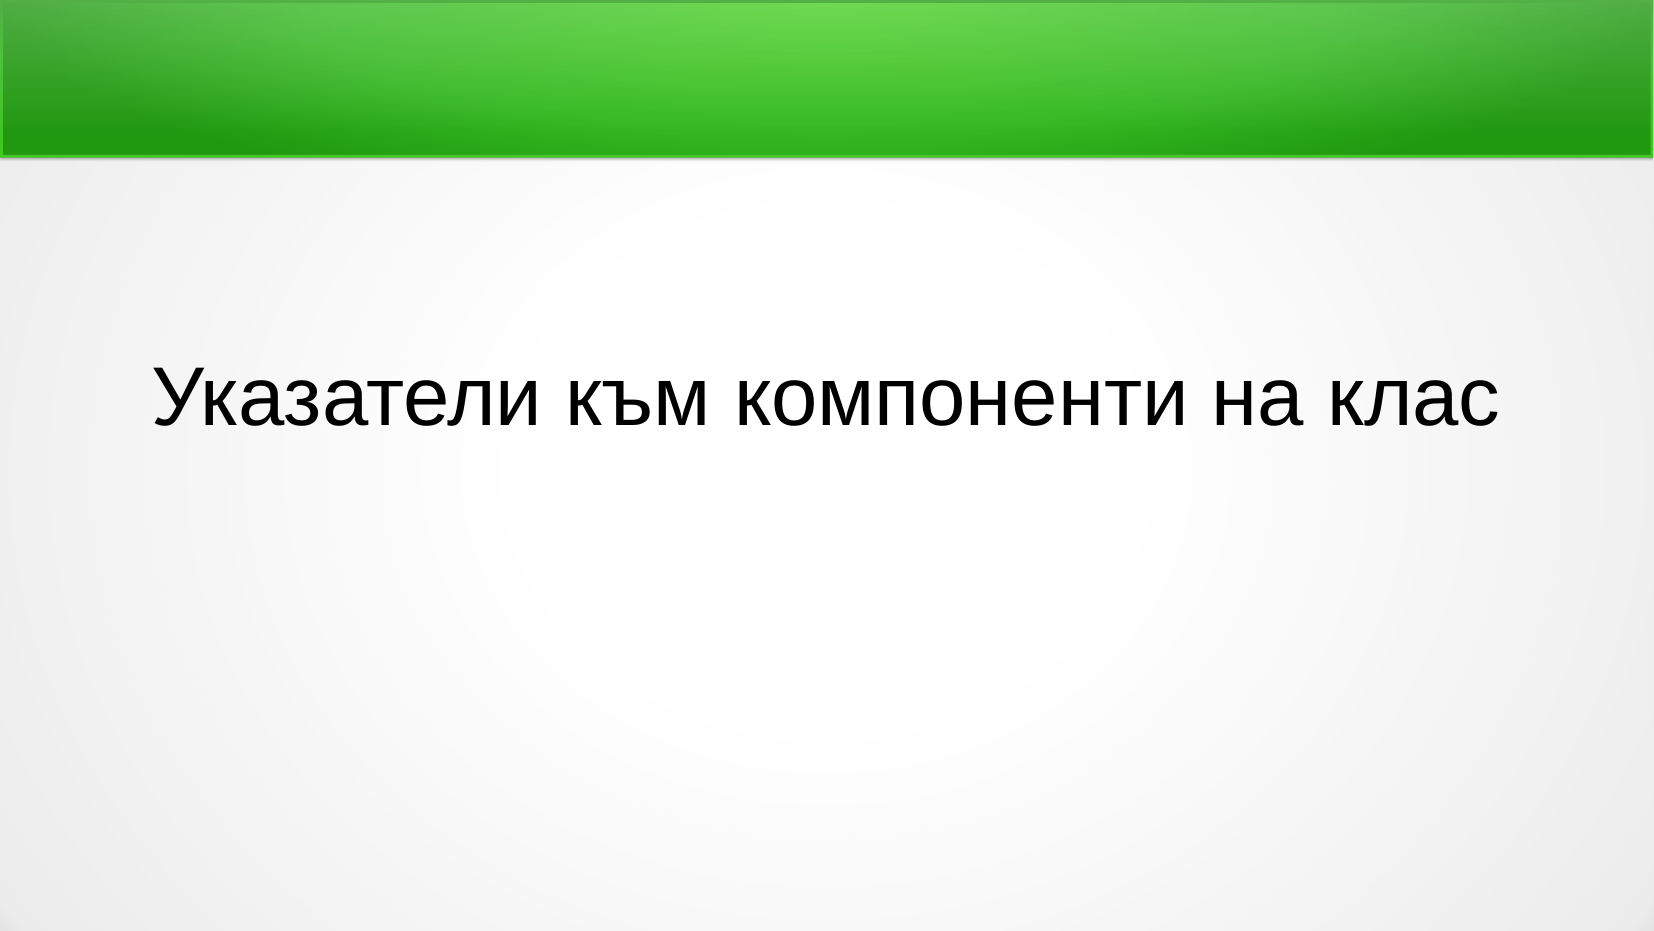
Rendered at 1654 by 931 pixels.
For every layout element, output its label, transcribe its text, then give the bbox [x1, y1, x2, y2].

subtitle Указатели към компоненти на клас [82, 37, 1571, 758]
